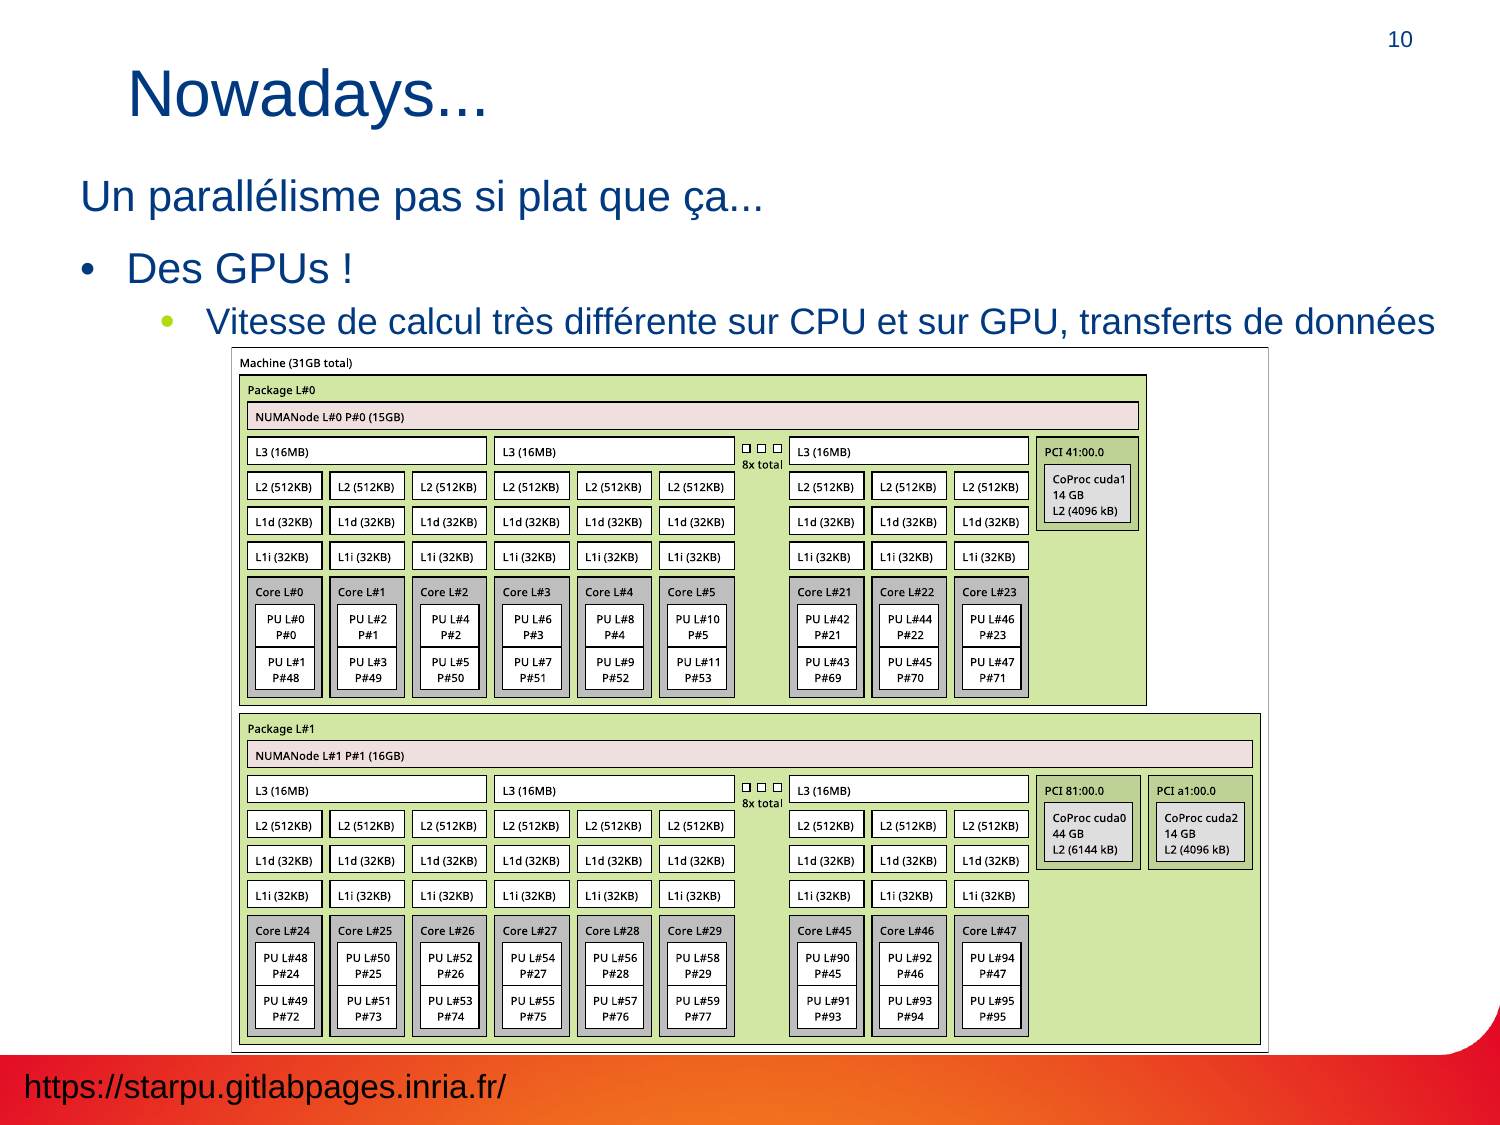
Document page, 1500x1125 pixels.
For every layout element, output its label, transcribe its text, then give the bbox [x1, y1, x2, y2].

list Un parallélisme pas si plat que ça... Des GPUs ! Vitesse de calcul très différente sur CPU et sur GPU, transferts de données [65, 164, 1457, 946]
picture [0, 347, 1500, 1125]
title Nowadays... [112, 0, 1474, 188]
